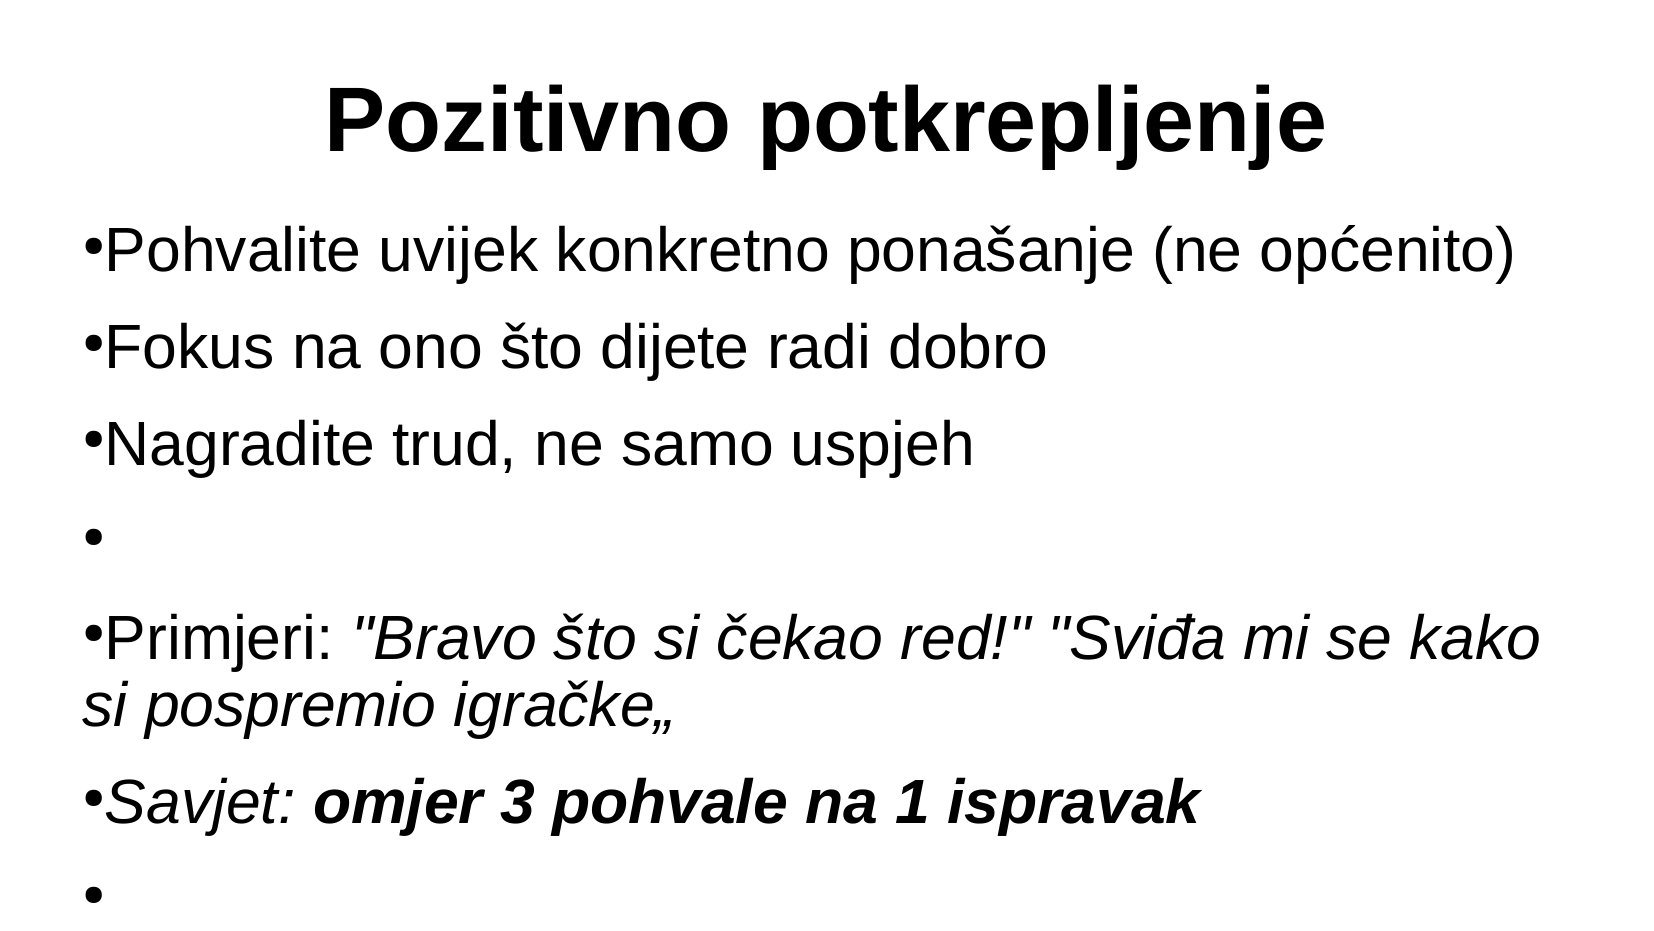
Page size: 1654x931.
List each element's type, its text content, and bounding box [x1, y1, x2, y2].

title Pozitivno potkrepljenje [82, 37, 1571, 193]
list Pohvalite uvijek konkretno ponašanje (ne općenito) Fokus na ono što dijete radi dobro Nagradite trud, ne samo uspjeh Primjeri: "Bravo što si čekao red!" "Sviđa mi se kako si pospremio igračke„ Savjet: omjer 3 pohvale na 1 ispravak [82, 217, 1571, 858]
